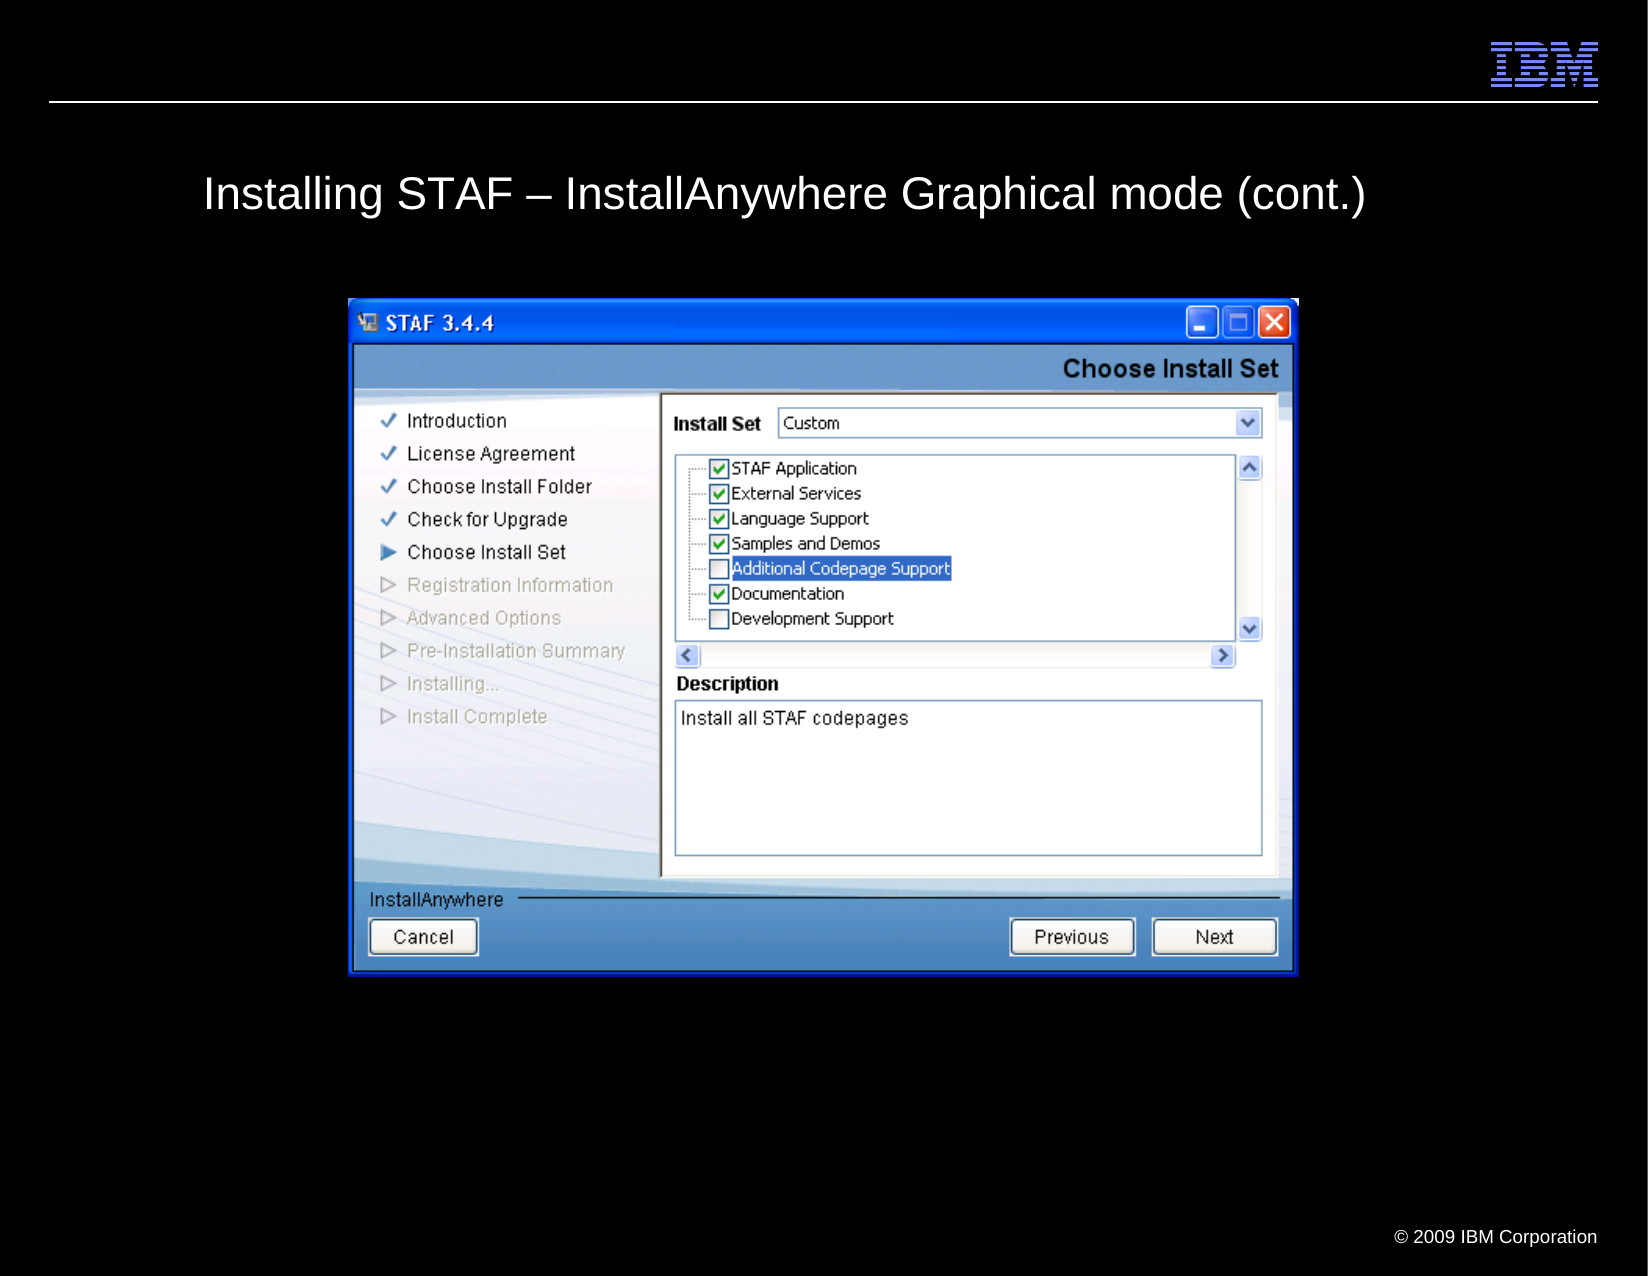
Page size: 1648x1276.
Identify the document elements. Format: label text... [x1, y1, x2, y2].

picture [348, 298, 1299, 977]
picture [1491, 42, 1598, 87]
title Installing STAF – InstallAnywhere Graphical mode (cont.) [186, 161, 1648, 255]
